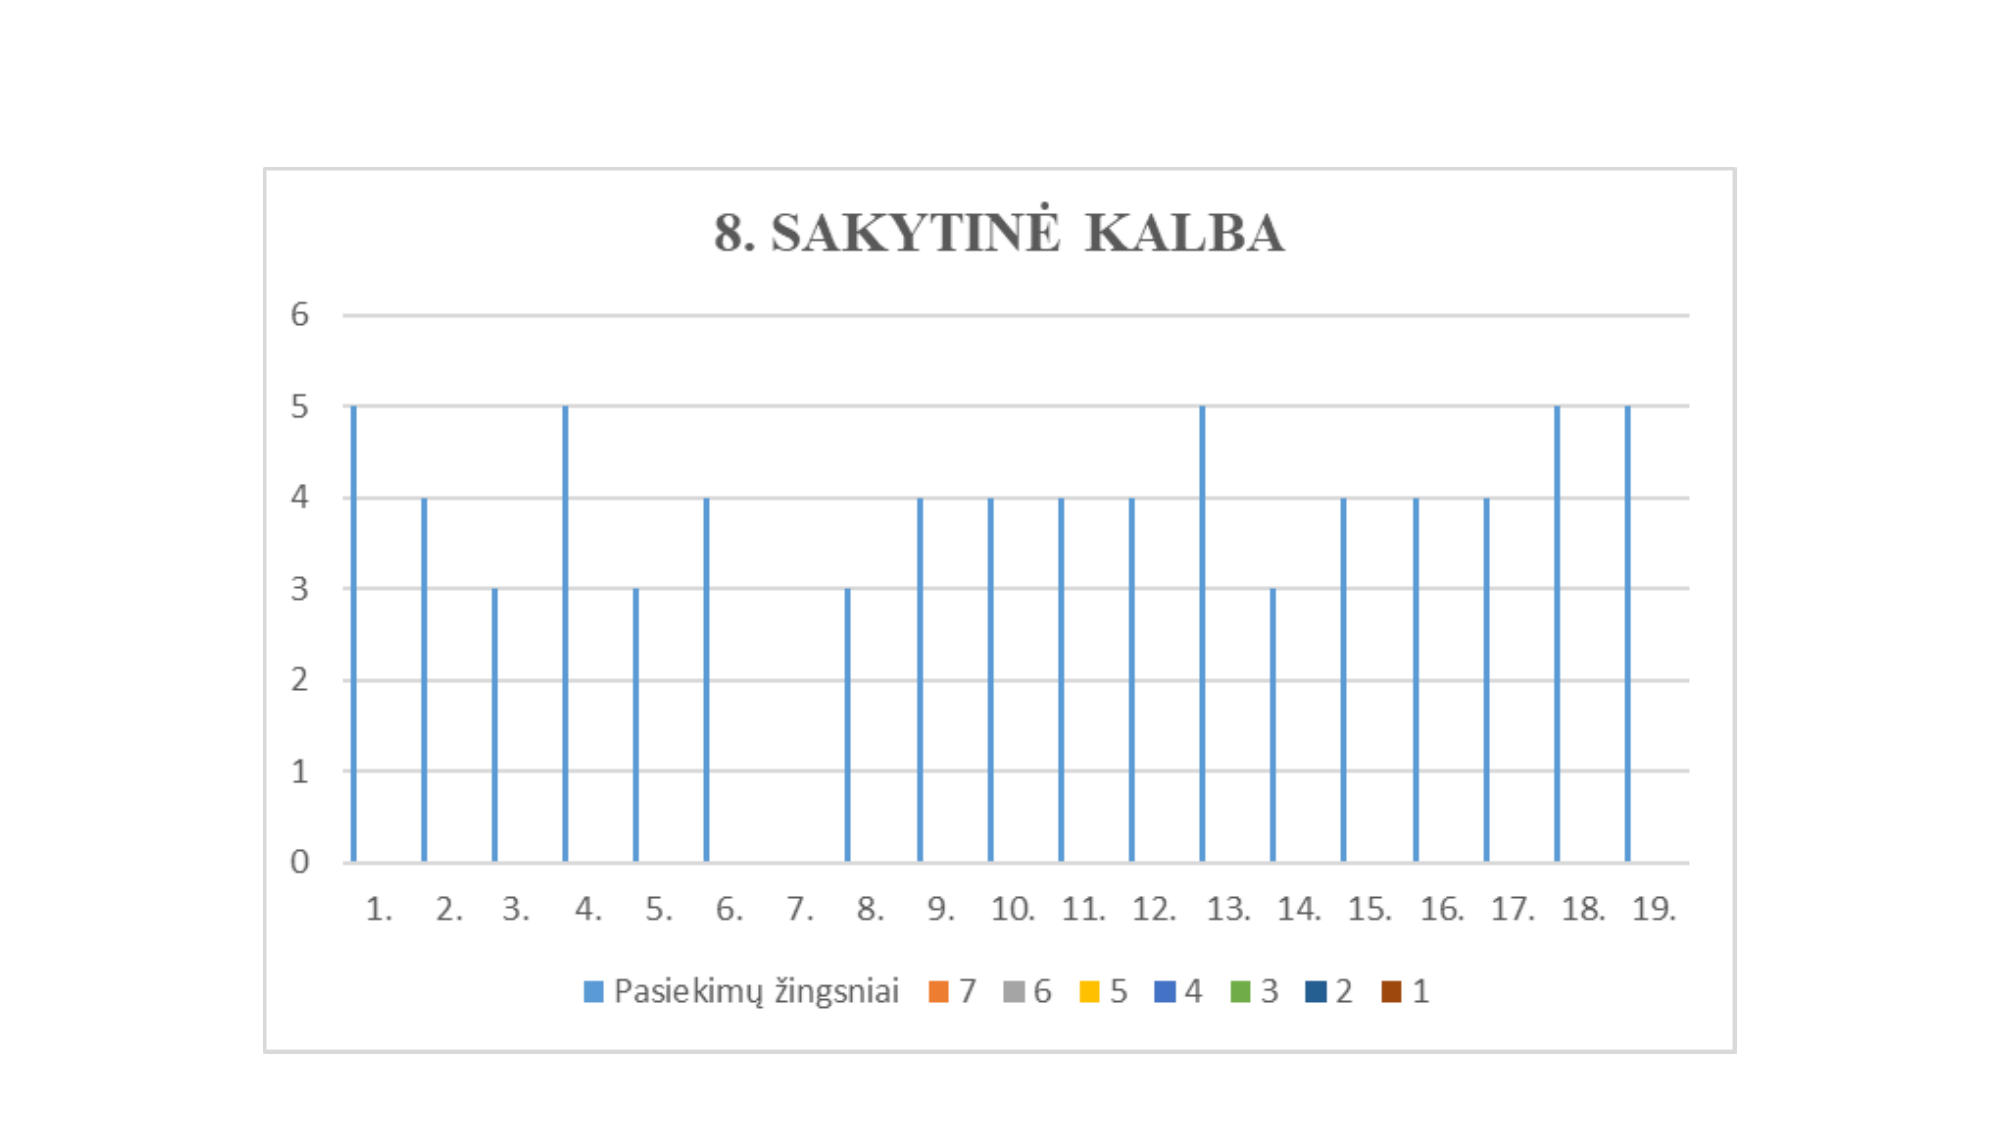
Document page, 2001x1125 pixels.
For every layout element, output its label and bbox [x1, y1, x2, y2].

picture [263, 167, 1737, 1054]
